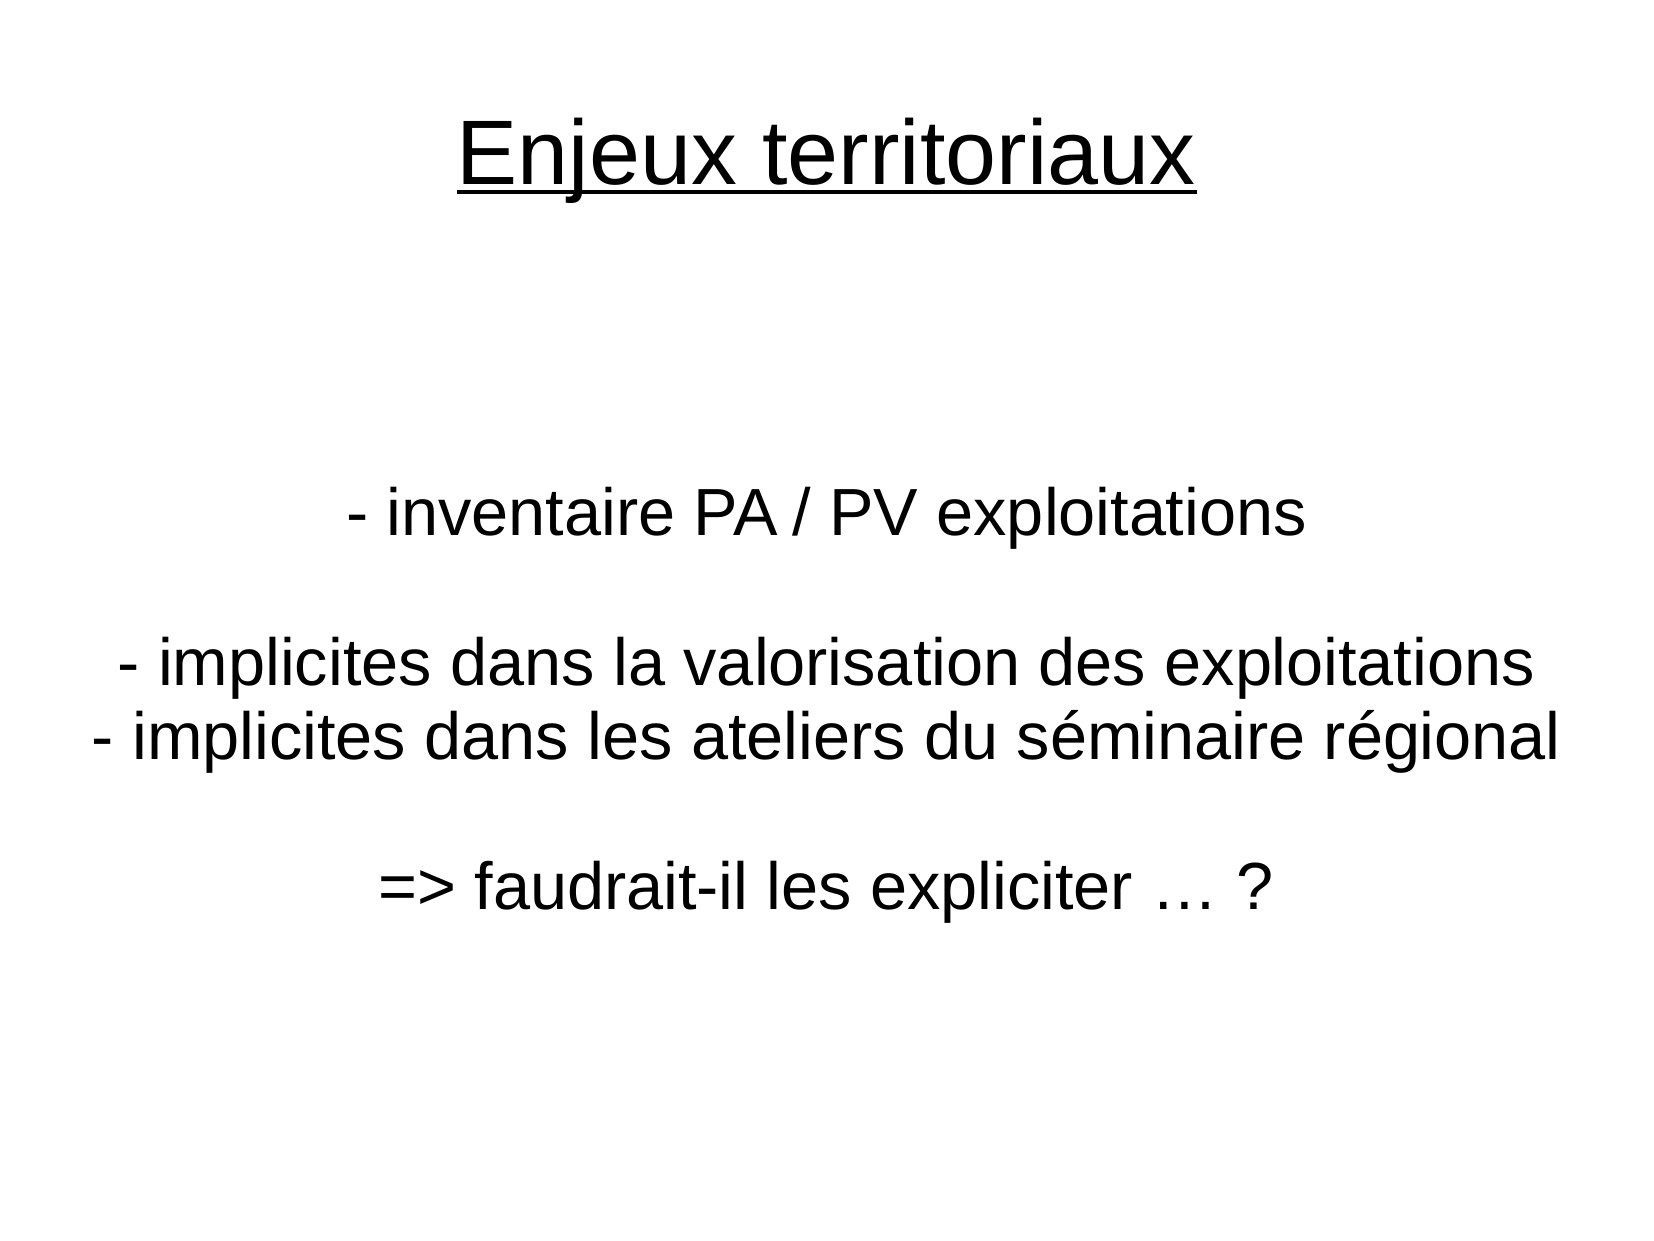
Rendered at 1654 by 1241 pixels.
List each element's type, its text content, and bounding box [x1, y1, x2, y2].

title Enjeux territoriaux [82, 49, 1571, 257]
subtitle - inventaire PA / PV exploitations - implicites dans la valorisation des exploitations - implicites dans les ateliers du séminaire régional => faudrait-il les expliciter … ? [82, 290, 1571, 1109]
